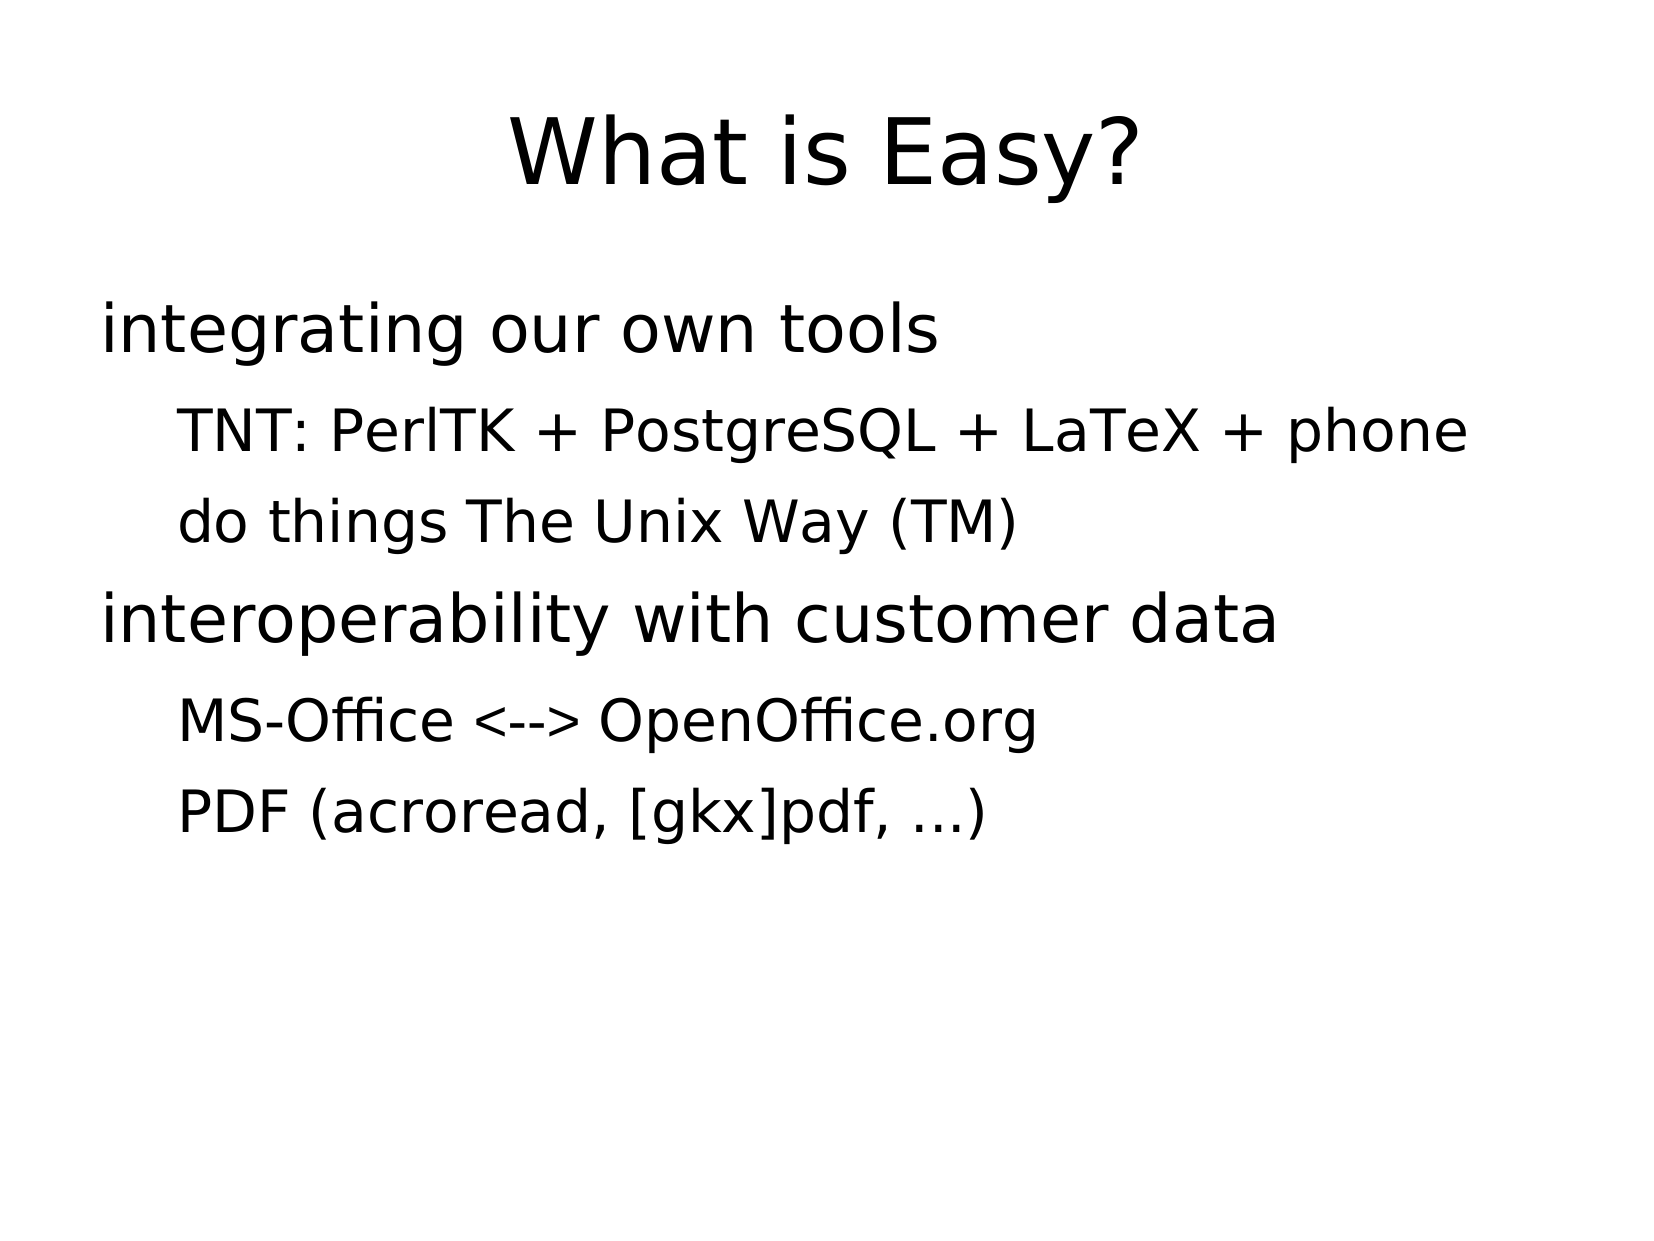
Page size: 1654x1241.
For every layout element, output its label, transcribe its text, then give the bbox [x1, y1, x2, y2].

title What is Easy? [82, 49, 1571, 257]
list integrating our own tools TNT: PerlTK + PostgreSQL + LaTeX + phone do things The Unix Way (TM) interoperability with customer data MS-Office <--> OpenOffice.org PDF (acroread, [gkx]pdf, ...) [82, 290, 1571, 1109]
